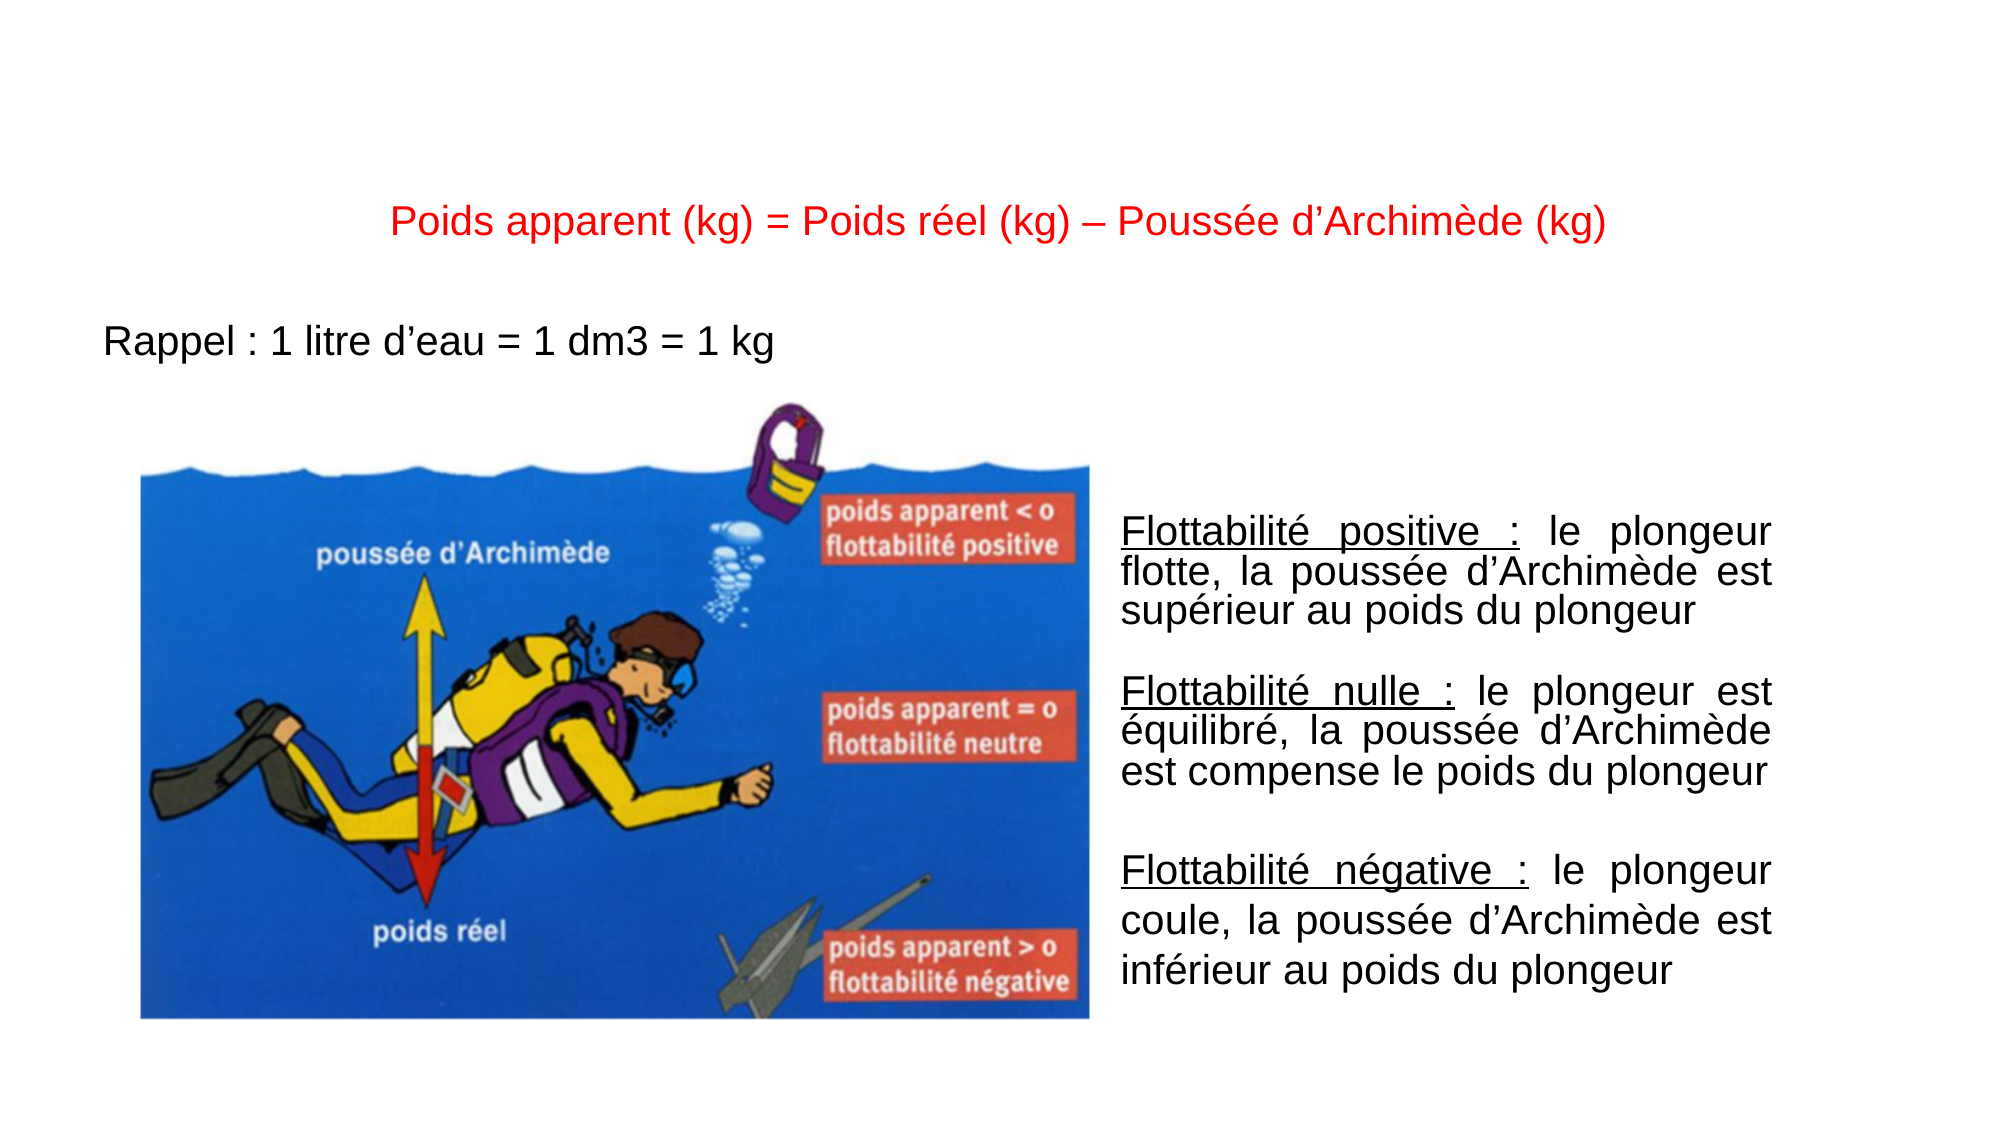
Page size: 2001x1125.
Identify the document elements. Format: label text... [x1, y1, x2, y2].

picture [131, 401, 1103, 1045]
text_box Poids apparent (kg) = Poids réel (kg) – Poussée d’Archimède (kg) Rappel : 1 litre d’eau = 1 dm3 = 1 kg [88, 69, 1910, 411]
text_box Flottabilité positive : le plongeur flotte, la poussée d’Archimède est supérieur au poids du plongeur Flottabilité nulle : le plongeur est équilibré, la poussée d’Archimède est compense le poids du plongeur Flottabilité négative : le plongeur coule, la poussée d’Archimède est inférieur au poids du plongeur [1105, 447, 1788, 1051]
